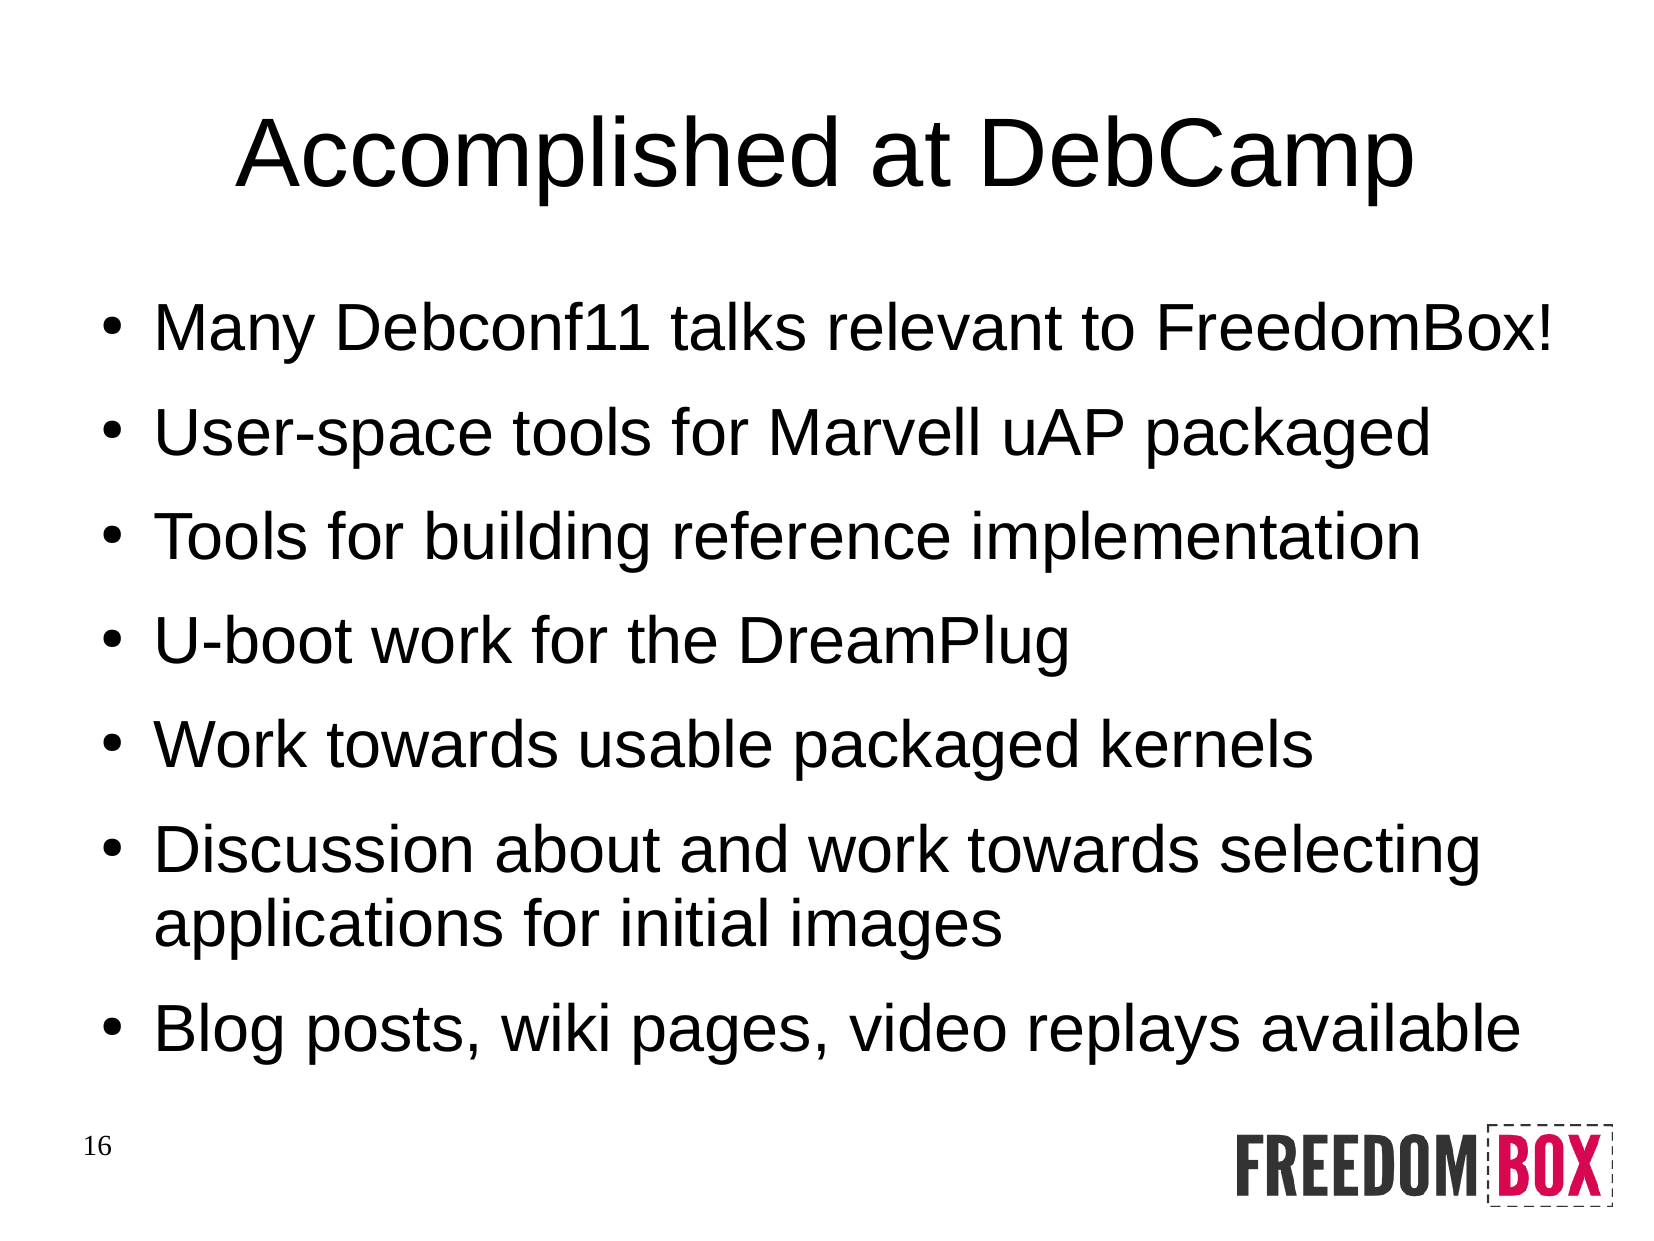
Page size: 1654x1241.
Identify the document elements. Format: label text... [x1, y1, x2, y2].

list Many Debconf11 talks relevant to FreedomBox! User-space tools for Marvell uAP packaged Tools for building reference implementation U-boot work for the DreamPlug Work towards usable packaged kernels Discussion about and work towards selecting applications for initial images Blog posts, wiki pages, video replays available [82, 290, 1571, 1109]
title Accomplished at DebCamp [82, 49, 1571, 257]
picture [1237, 1124, 1613, 1207]
